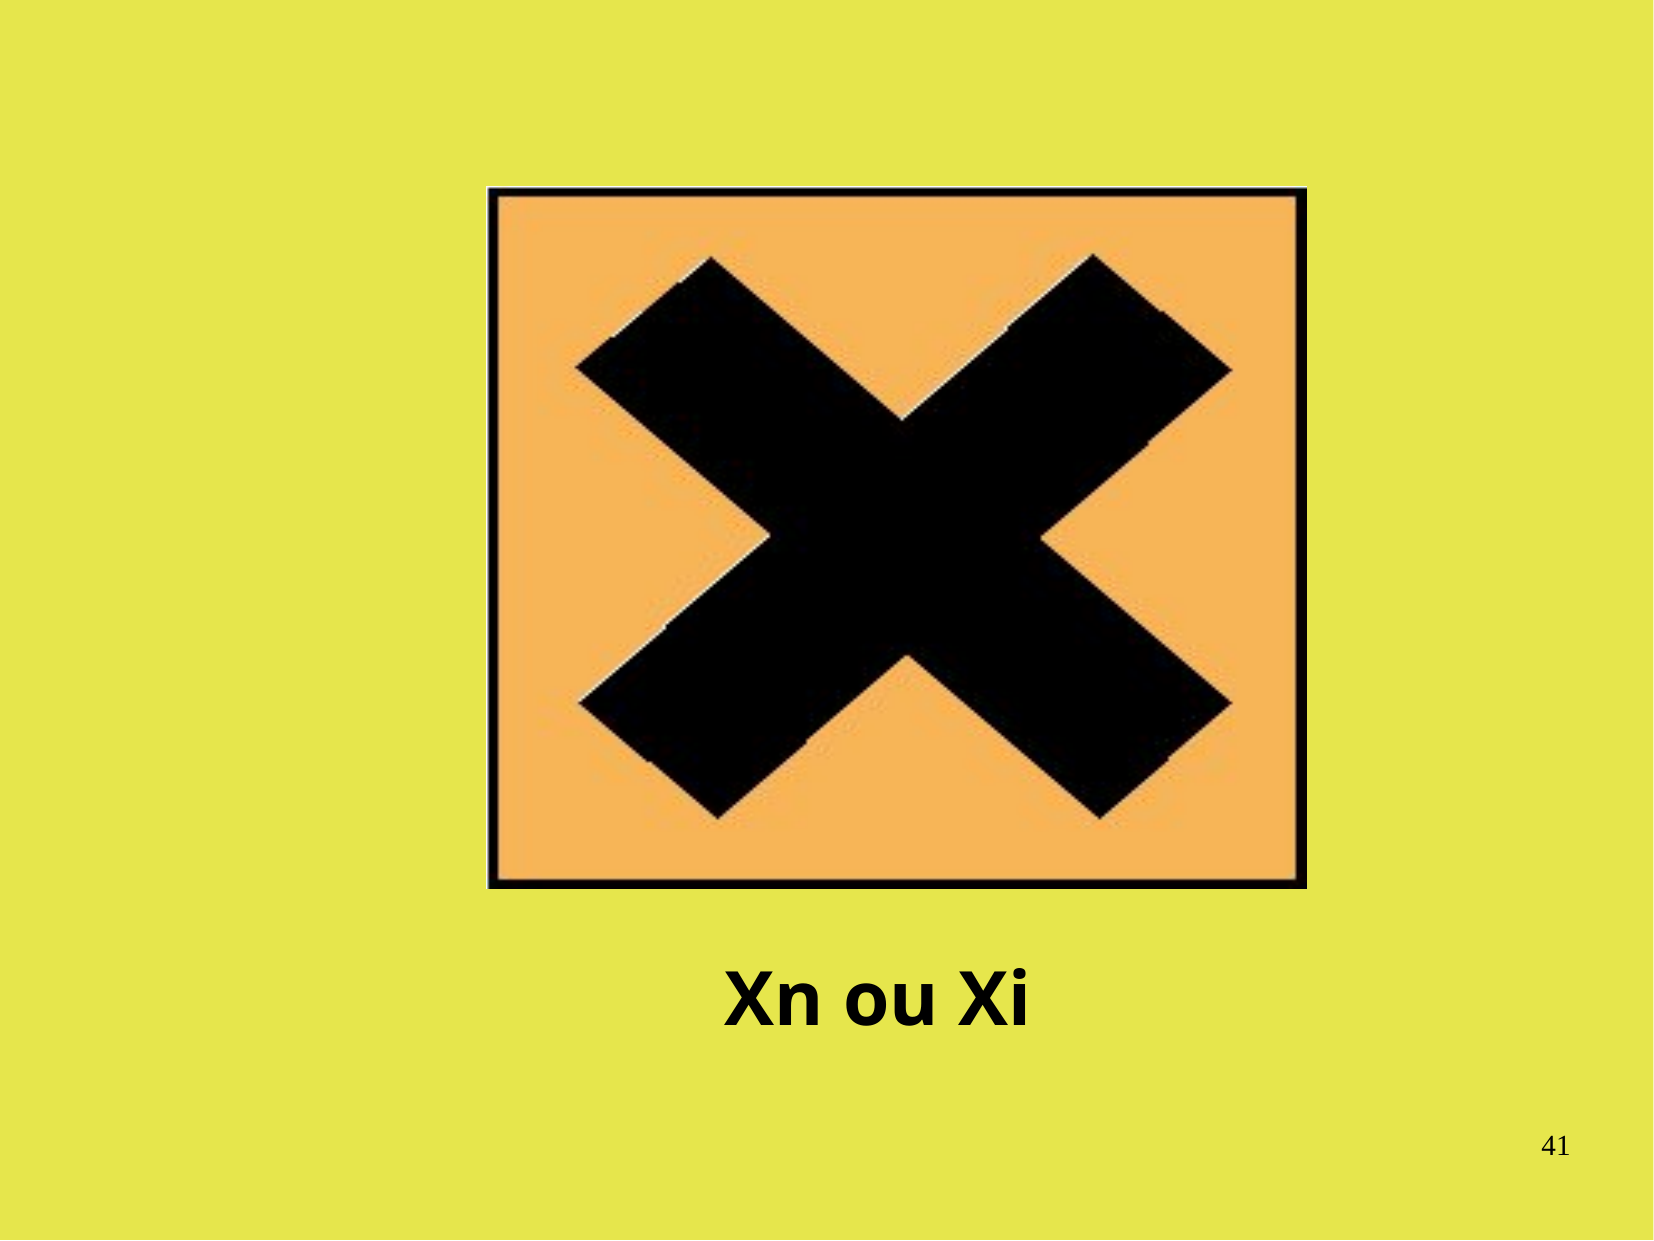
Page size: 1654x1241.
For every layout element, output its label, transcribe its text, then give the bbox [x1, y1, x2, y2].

picture [486, 186, 1307, 889]
text_box Xn ou Xi [709, 937, 1084, 1057]
